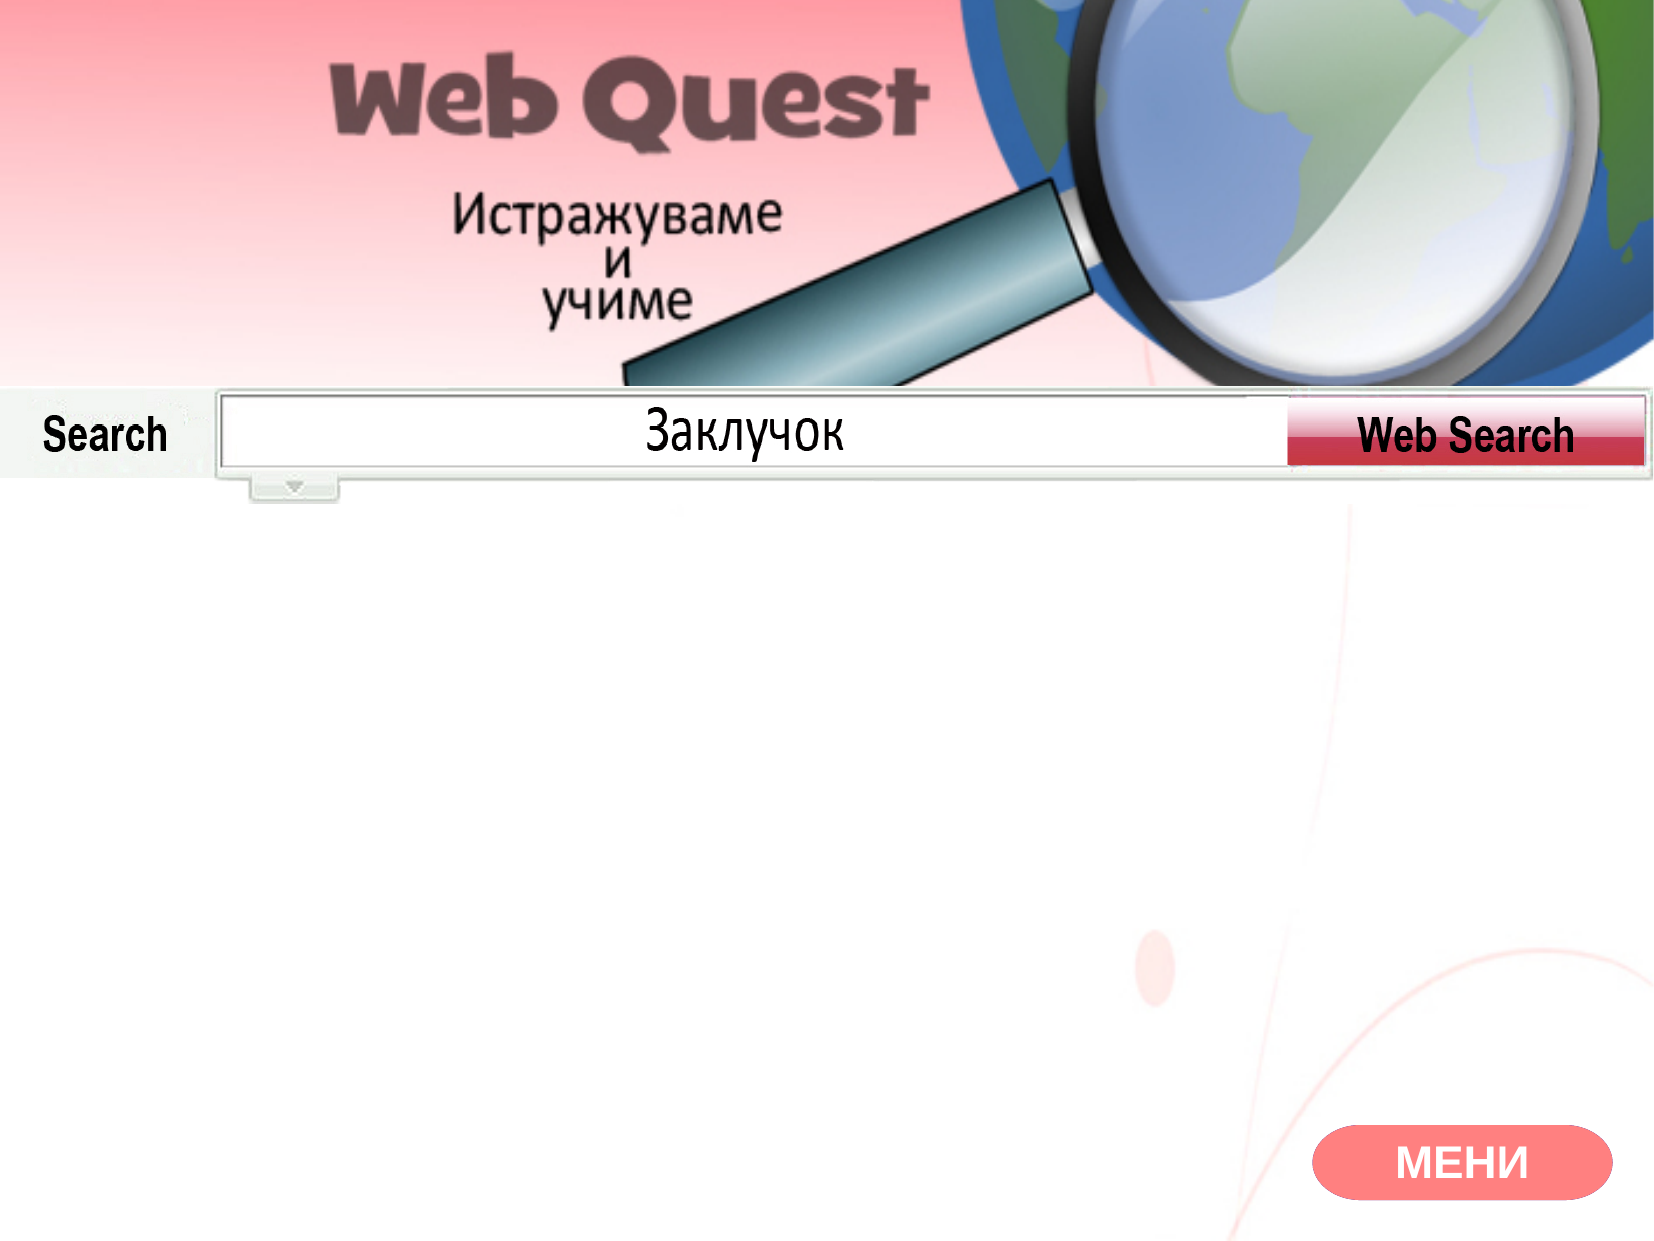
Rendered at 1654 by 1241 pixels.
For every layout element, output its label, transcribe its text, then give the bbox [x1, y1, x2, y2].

text_box МЕНИ [1312, 1125, 1613, 1201]
picture [0, 0, 1654, 1241]
